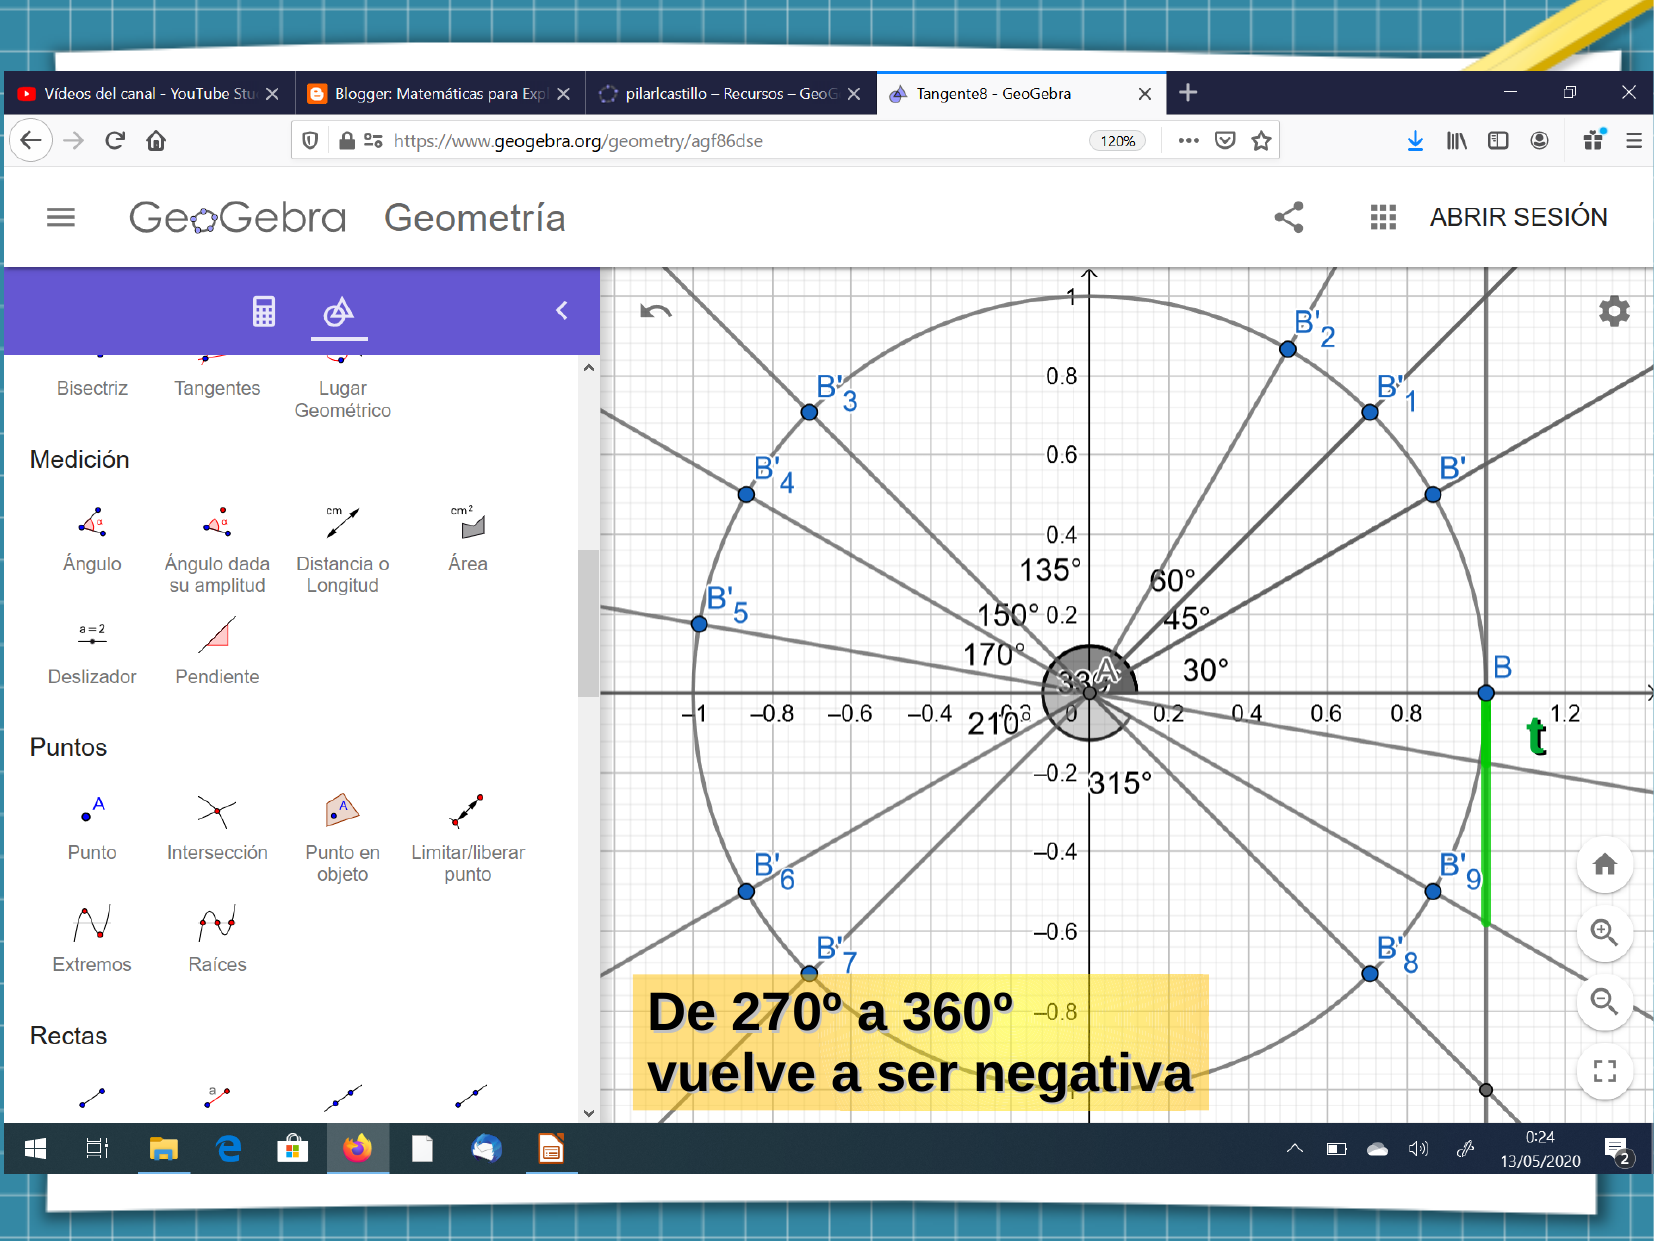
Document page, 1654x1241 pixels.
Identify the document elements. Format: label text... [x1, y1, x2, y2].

text_box De 270º a 360º vuelve a ser negativa [632, 974, 1209, 1111]
picture [0, 0, 1654, 1241]
text_box t [1511, 696, 1654, 833]
